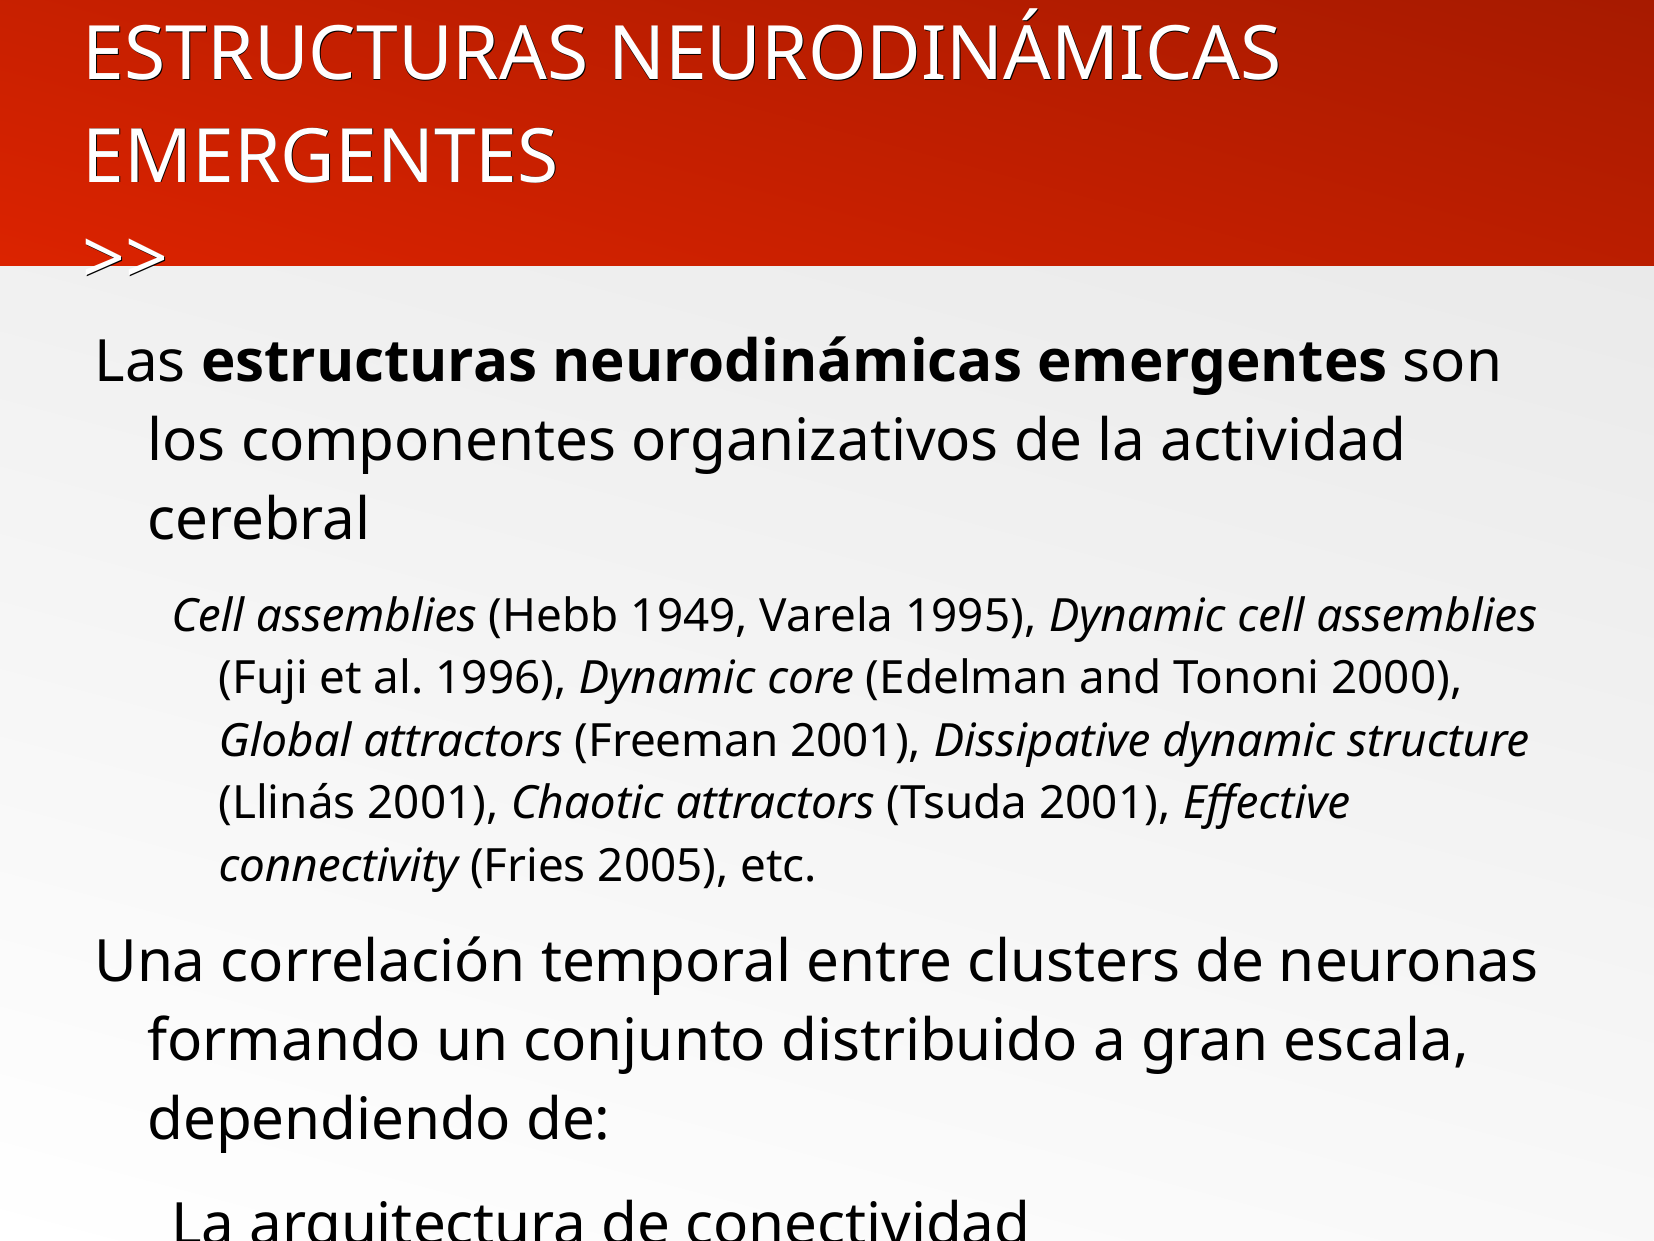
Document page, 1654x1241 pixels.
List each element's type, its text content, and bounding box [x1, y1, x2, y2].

text_box [221, 32, 241, 40]
text_box [0, 0, 1654, 266]
list Las estructuras neurodinámicas emergentes son los componentes organizativos de la actividad cerebral Cell assemblies (Hebb 1949, Varela 1995), Dynamic cell assemblies (Fuji et al. 1996), Dynamic core (Edelman and Tononi 2000), Global attractors (Freeman 2001), Dissipative dynamic structure (Llinás 2001), Chaotic attractors (Tsuda 2001), Effective connectivity (Fries 2005), etc. Una correlación temporal entre clusters de neuronas formando un conjunto distribuido a gran escala, dependiendo de: La arquitectura de conectividad Actividad endógena Contexto sensomotor Contexto subcortical y corporal (“emocional”) [76, 318, 1595, 1218]
text_box [824, 32, 853, 40]
title ESTRUCTURAS NEURODINÁMICAS EMERGENTES >> [82, 40, 1571, 266]
text_box [881, 32, 906, 40]
text_box [776, 32, 795, 40]
text_box [467, 32, 486, 40]
